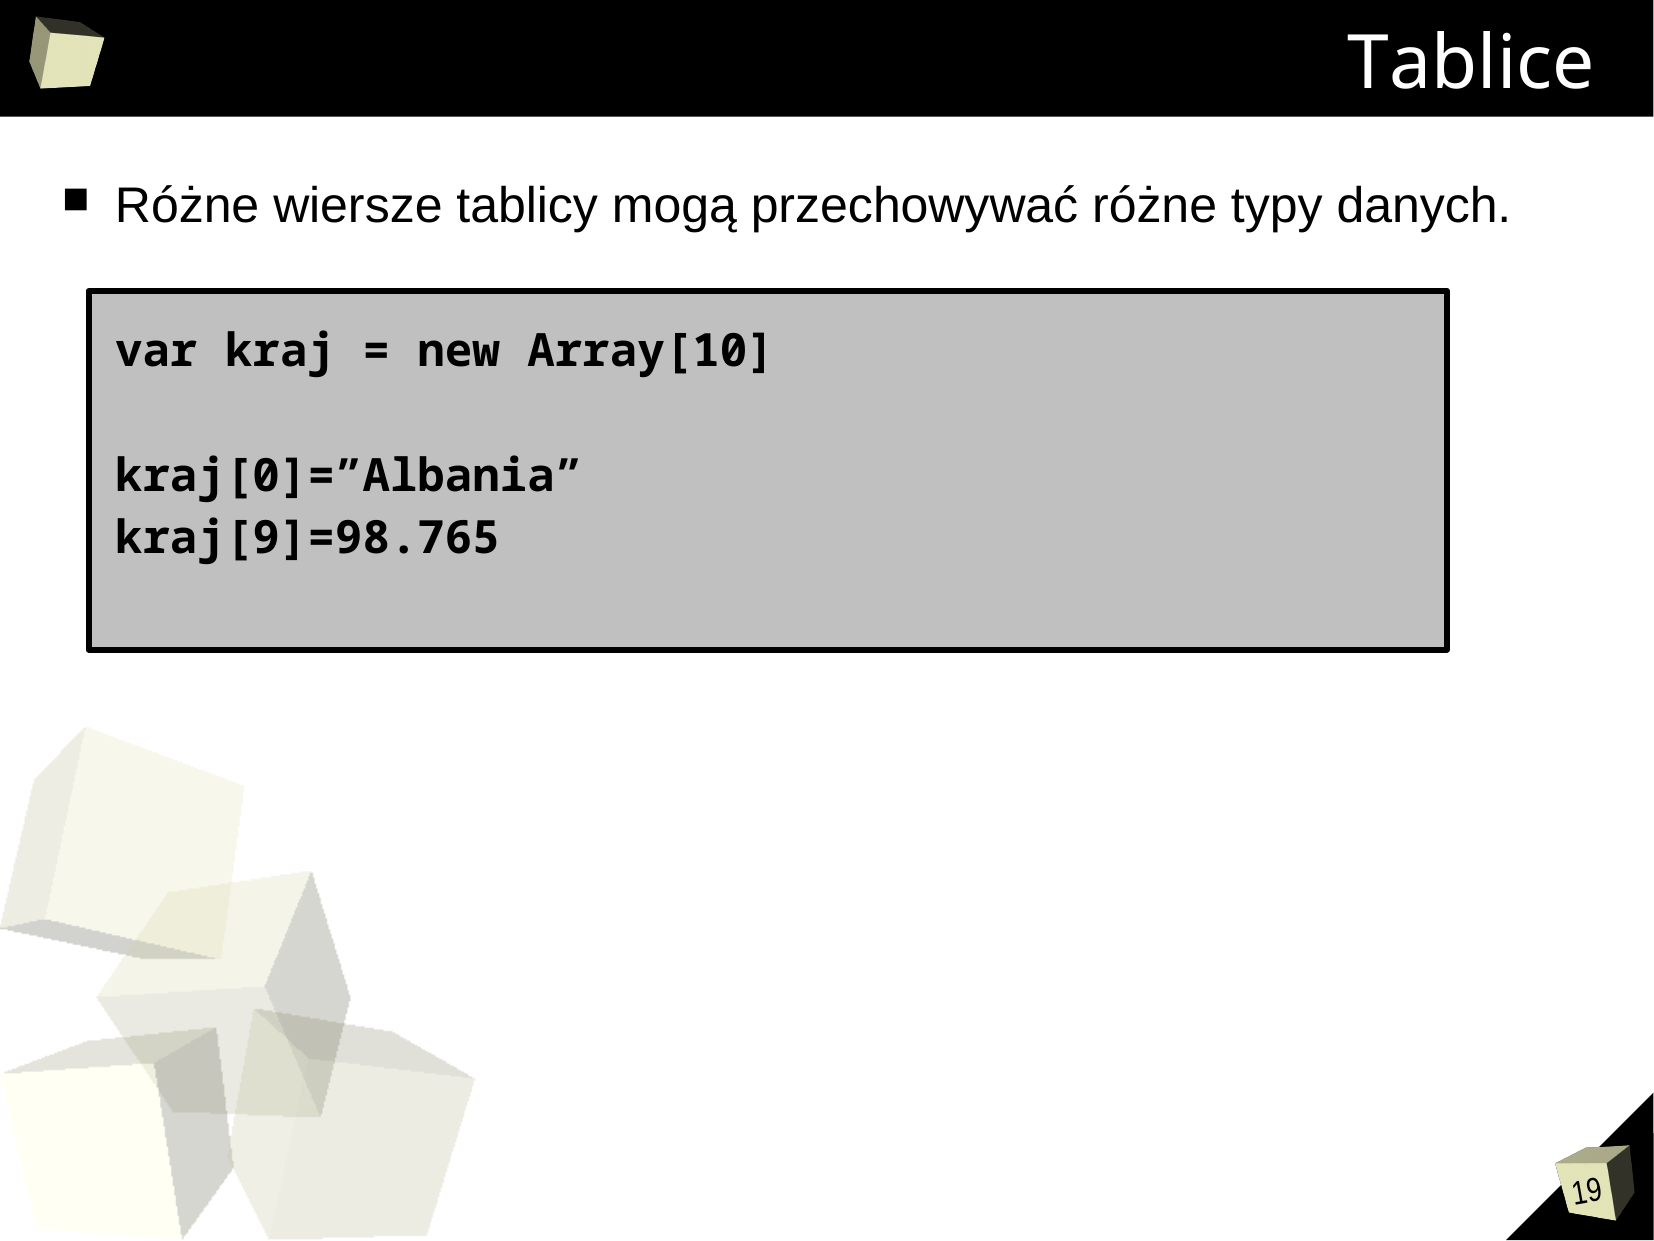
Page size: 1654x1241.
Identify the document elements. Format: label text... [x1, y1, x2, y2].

picture [0, 726, 477, 1241]
list Różne wiersze tablicy mogą przechowywać różne typy danych. [44, 177, 1611, 266]
title Tablice [118, 0, 1595, 119]
text_box var kraj = new Array[10] kraj[0]=”Albania” kraj[9]=98.765 [88, 290, 1447, 650]
